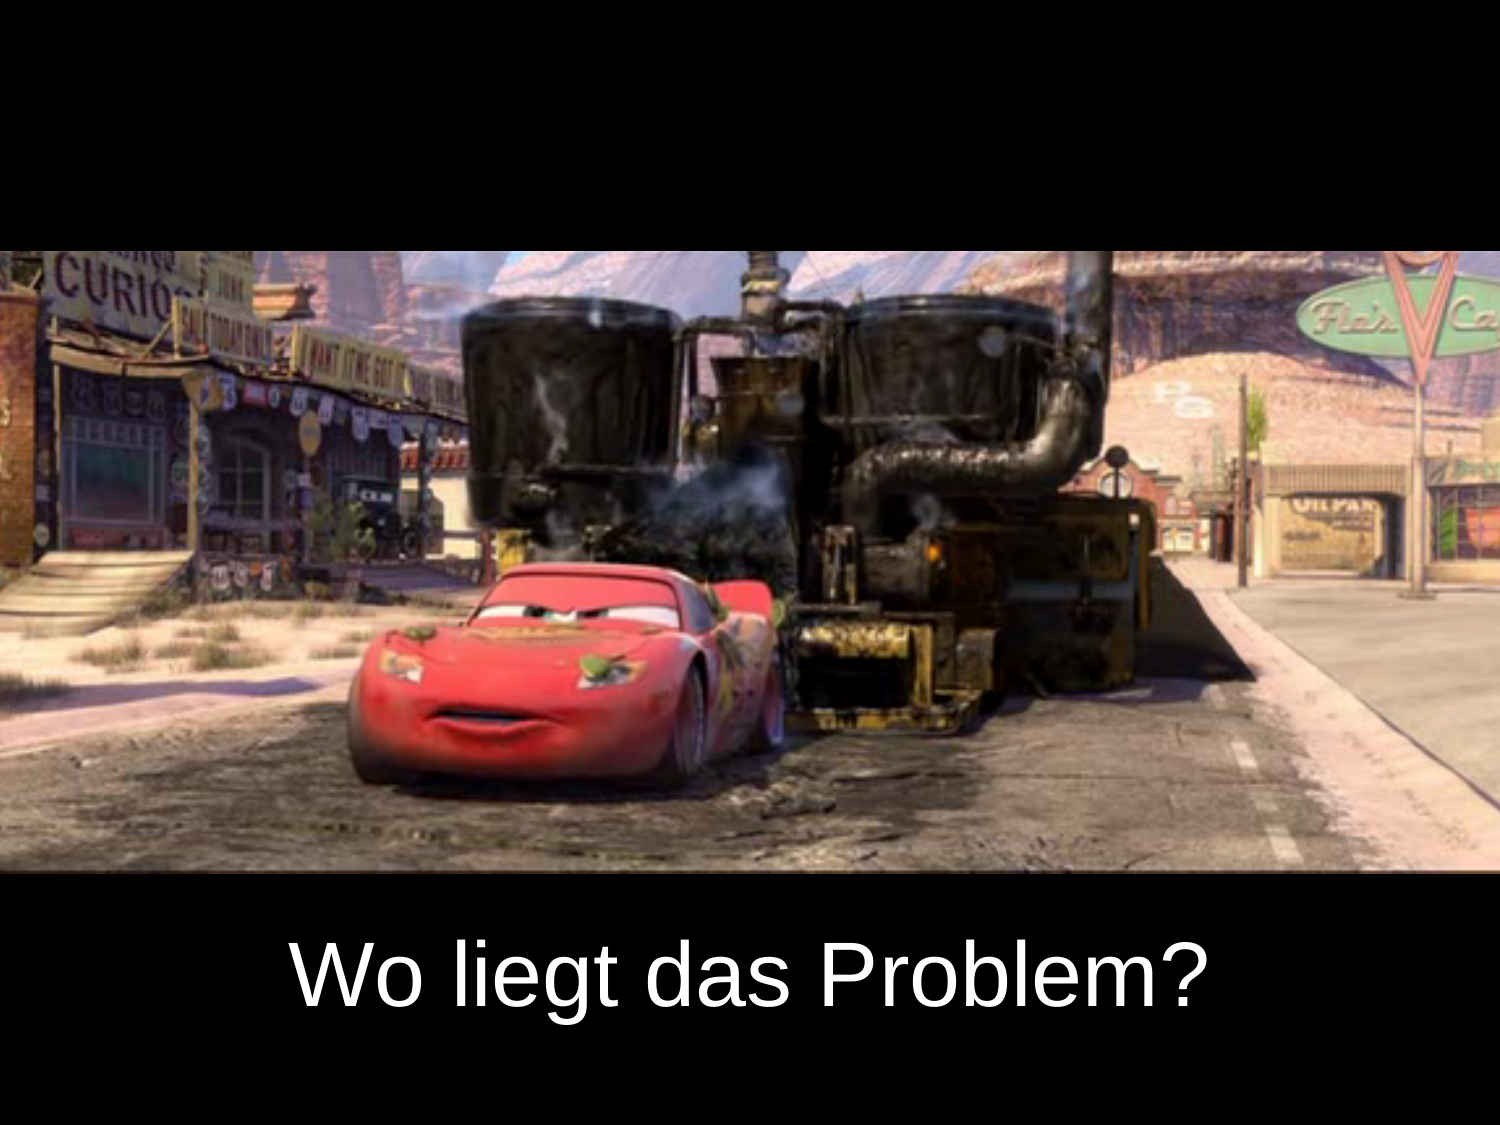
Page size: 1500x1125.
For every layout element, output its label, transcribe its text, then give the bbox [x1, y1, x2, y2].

text_box Wo liegt das Problem? [0, 916, 1500, 1034]
picture [0, 251, 1500, 874]
